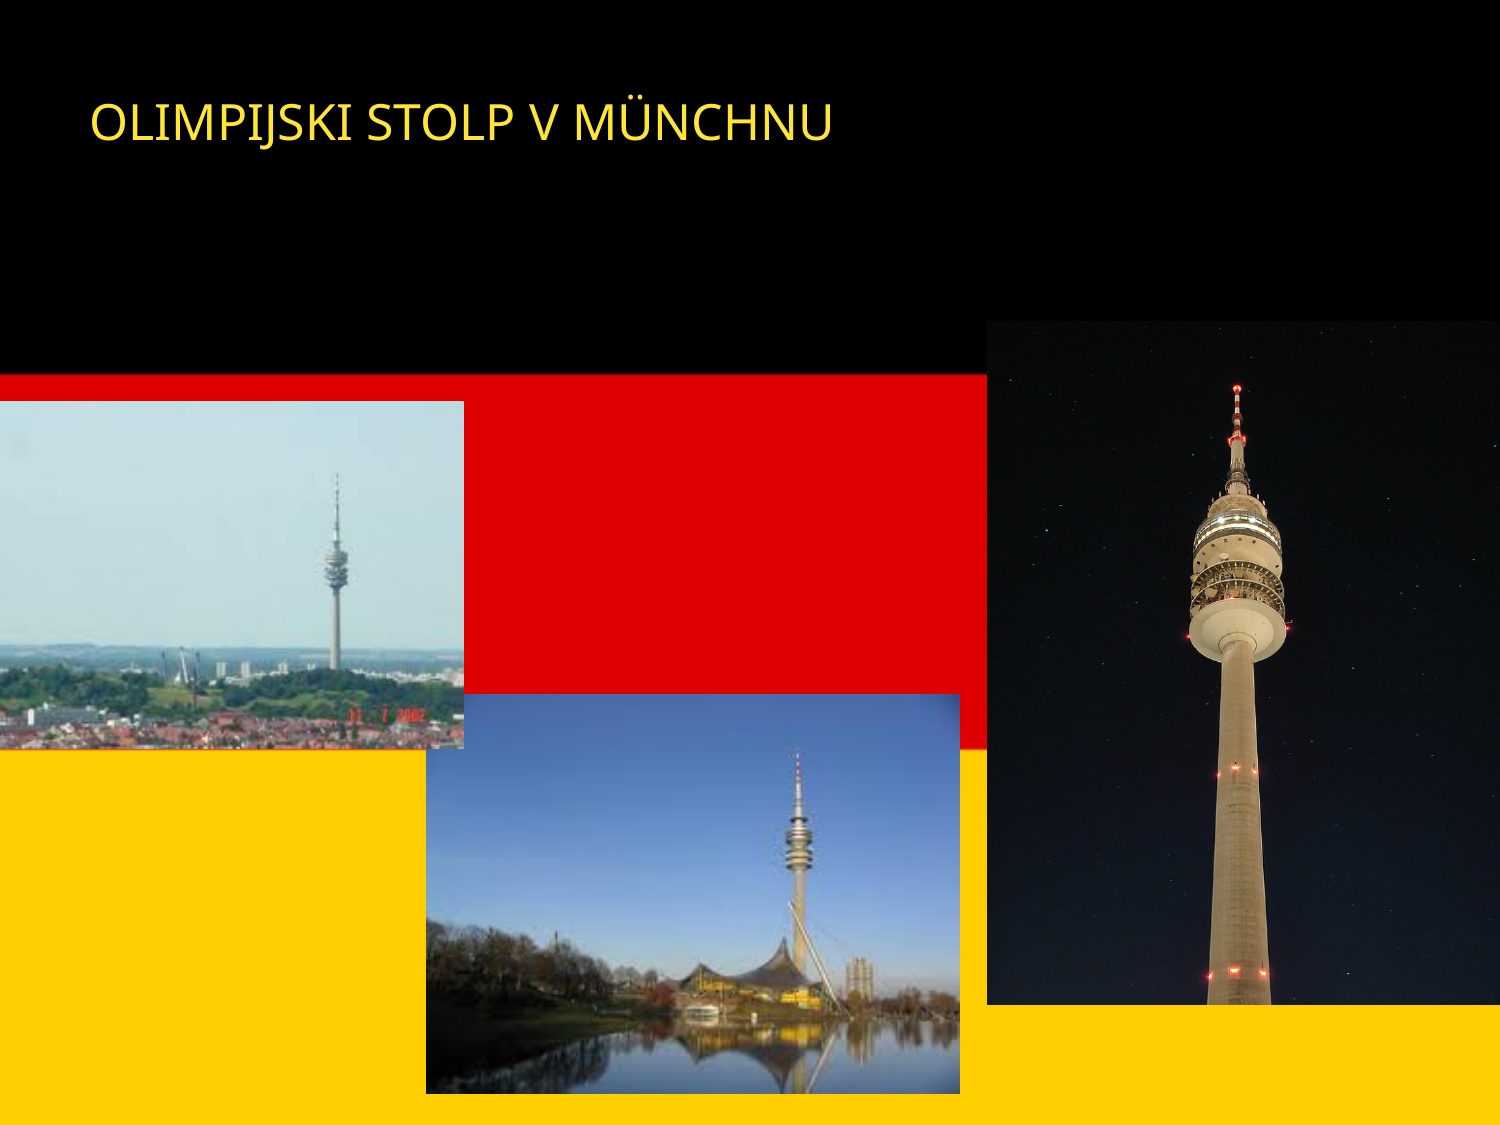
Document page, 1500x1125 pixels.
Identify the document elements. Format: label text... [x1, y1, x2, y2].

picture [0, 0, 1500, 1125]
title OLIMPIJSKI STOLP V MÜNCHNU [75, 45, 1300, 233]
